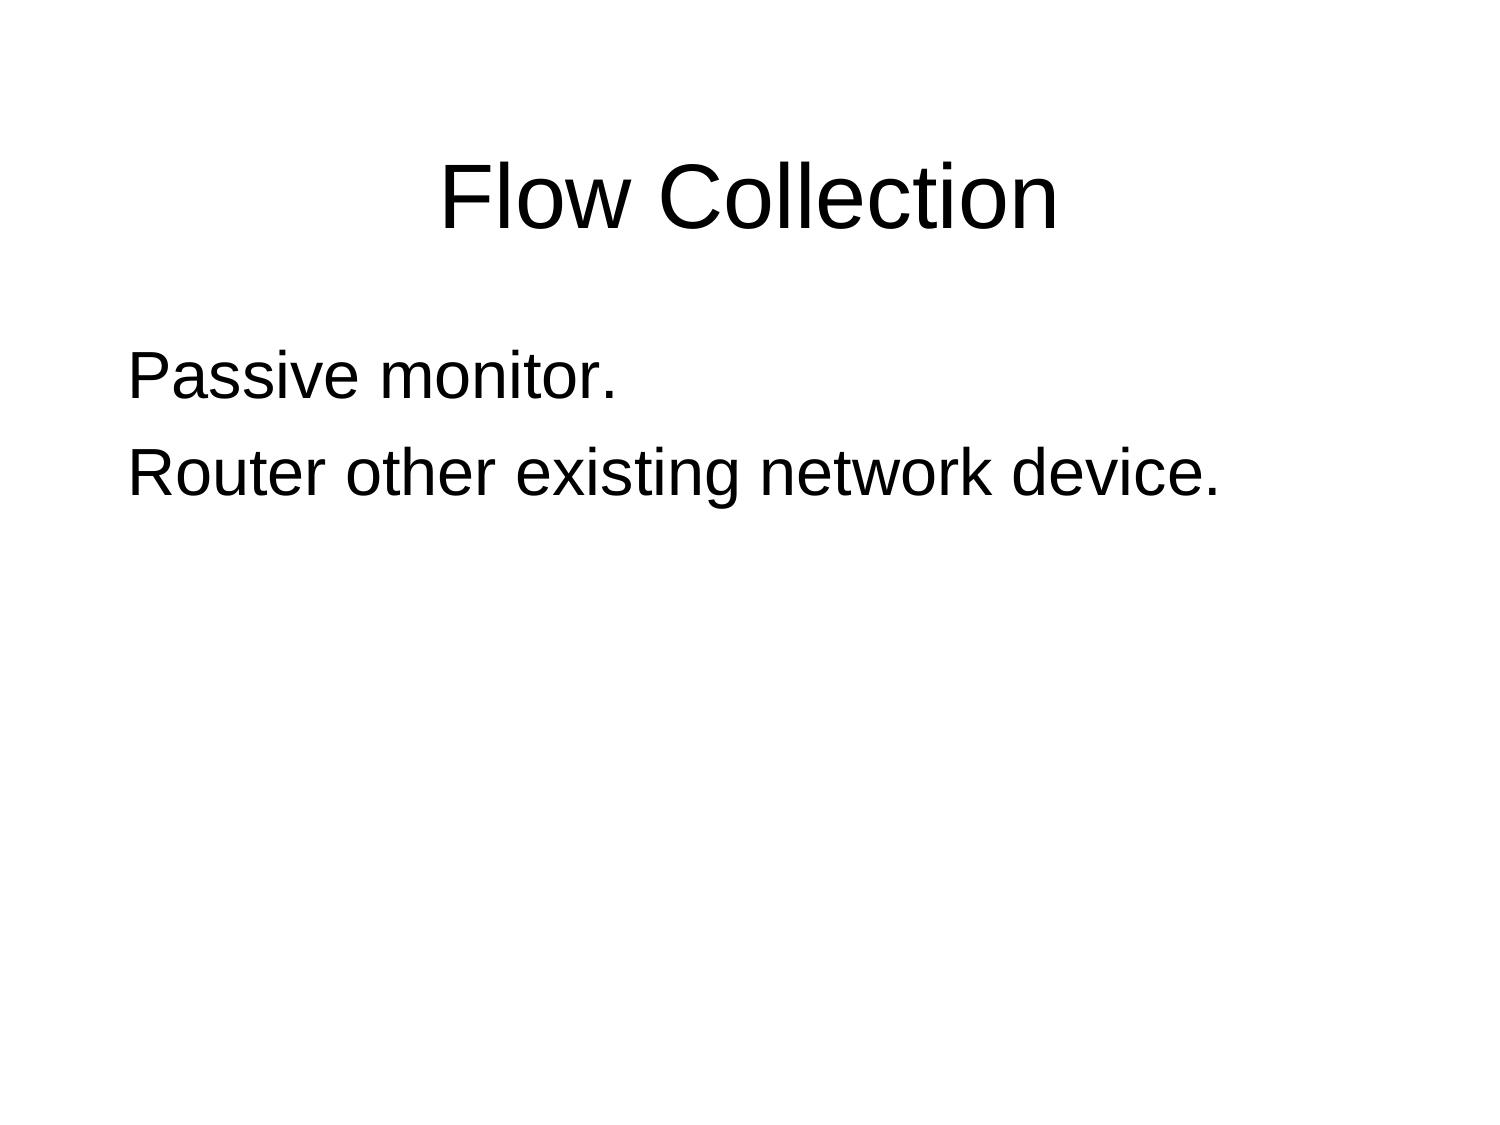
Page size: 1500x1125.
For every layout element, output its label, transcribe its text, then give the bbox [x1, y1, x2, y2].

title Flow Collection [112, 99, 1388, 288]
list Passive monitor. Router other existing network device. [112, 324, 1388, 1000]
